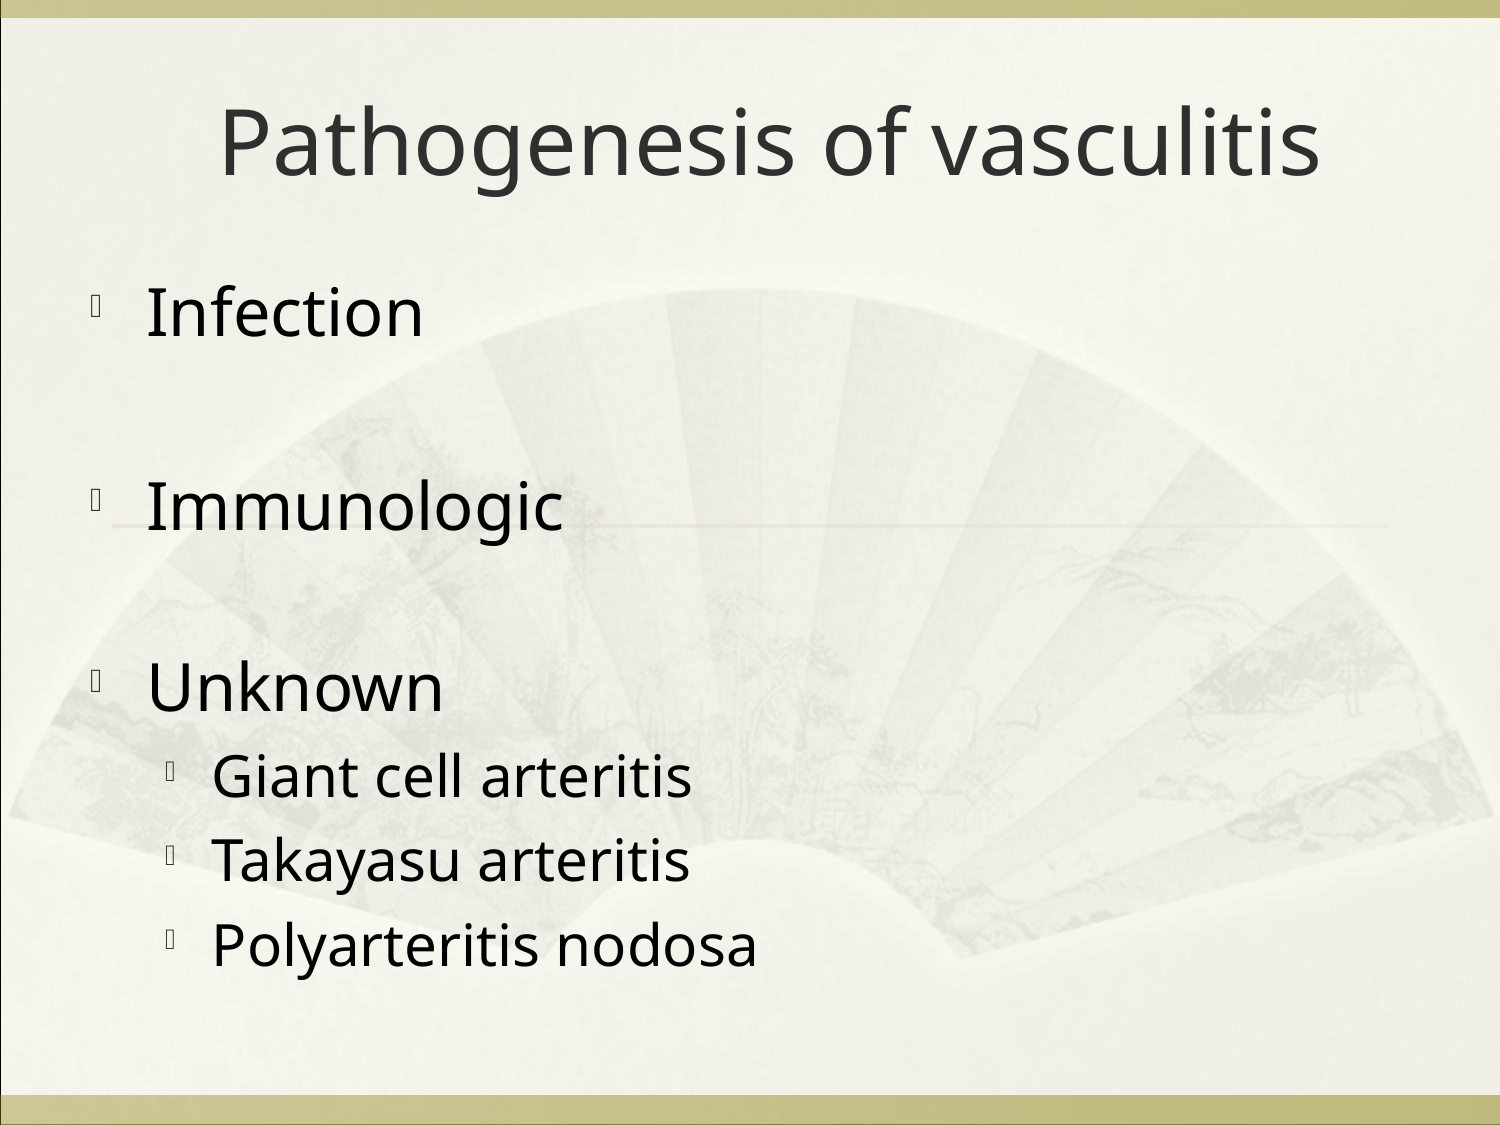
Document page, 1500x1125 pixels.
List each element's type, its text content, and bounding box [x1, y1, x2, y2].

list Infection Immunologic Unknown Giant cell arteritis Takayasu arteritis Polyarteritis nodosa [75, 262, 1426, 1032]
title Pathogenesis of vasculitis [41, 45, 1500, 233]
picture [0, 18, 1500, 1095]
